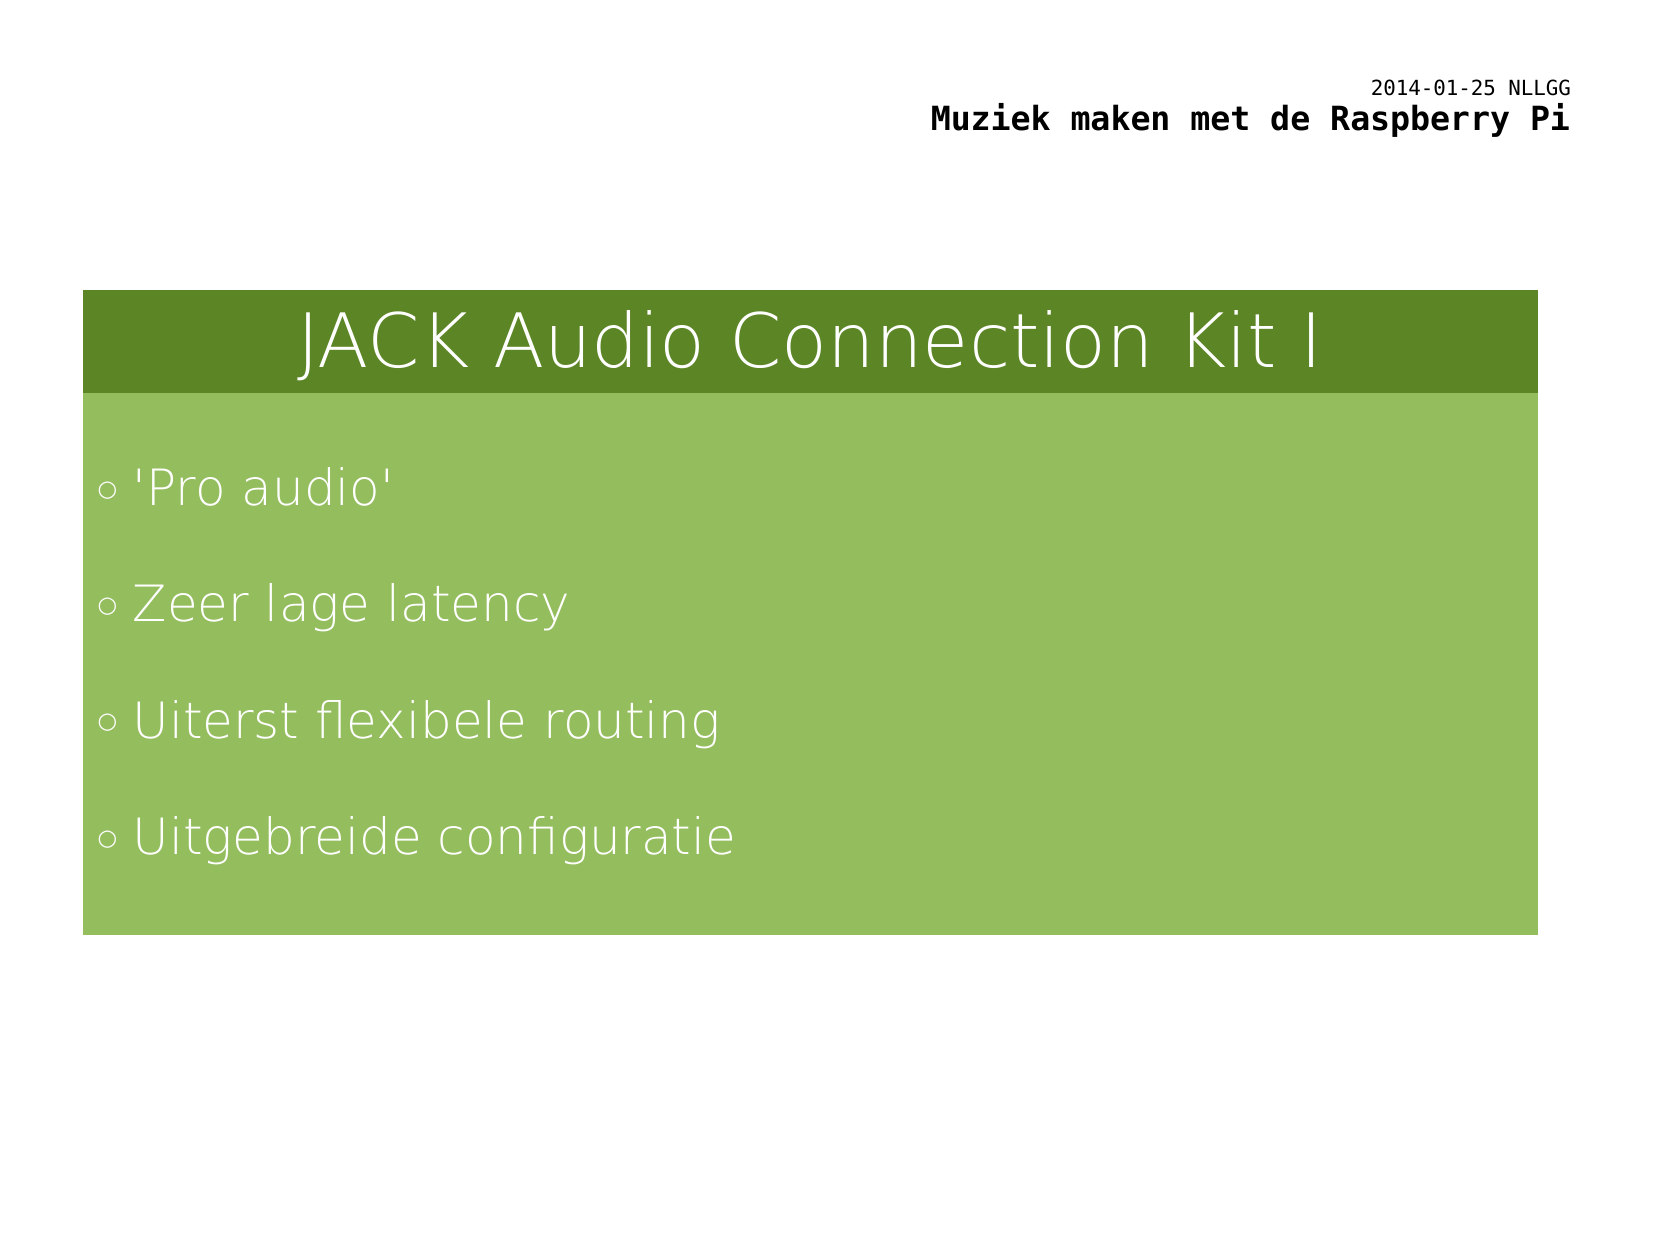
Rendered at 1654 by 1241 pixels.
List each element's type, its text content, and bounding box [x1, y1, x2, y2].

table_cell 'Pro audio' Zeer lage latency Uiterst flexibele routing Uitgebreide configuratie [83, 393, 1538, 935]
table_header JACK Audio Connection Kit I [83, 290, 1538, 393]
title 2014-01-25 NLLGG Muziek maken met de Raspberry Pi [82, 49, 1571, 166]
